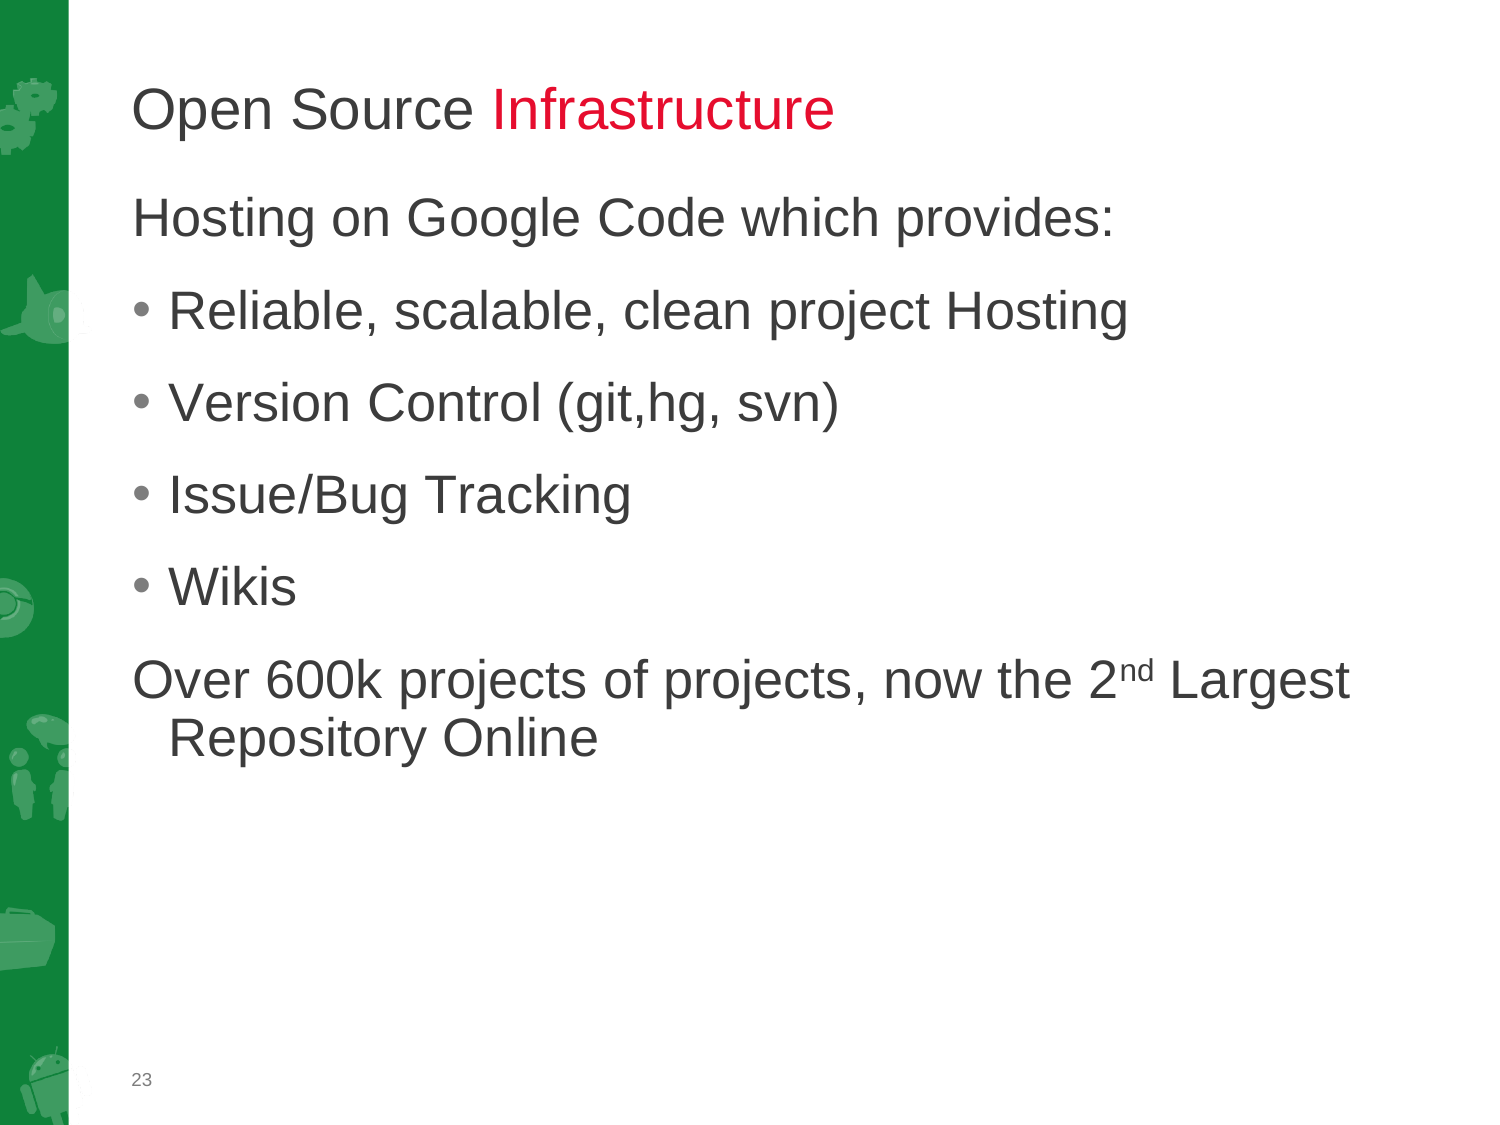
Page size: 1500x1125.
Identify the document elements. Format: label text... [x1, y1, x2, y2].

picture [0, 78, 58, 155]
text_box Hosting on Google Code which provides: Reliable, scalable, clean project Hosting Version Control (git,hg, svn) Issue/Bug Tracking Wikis Over 600k projects of projects, now the 2nd Largest Repository Online [116, 182, 1429, 982]
picture [9, 714, 76, 821]
picture [0, 578, 34, 638]
picture [0, 274, 92, 344]
text_box Open Source Infrastructure [116, 37, 1431, 150]
picture [20, 1046, 92, 1125]
text_box <number> [116, 1061, 181, 1098]
picture [0, 907, 56, 972]
